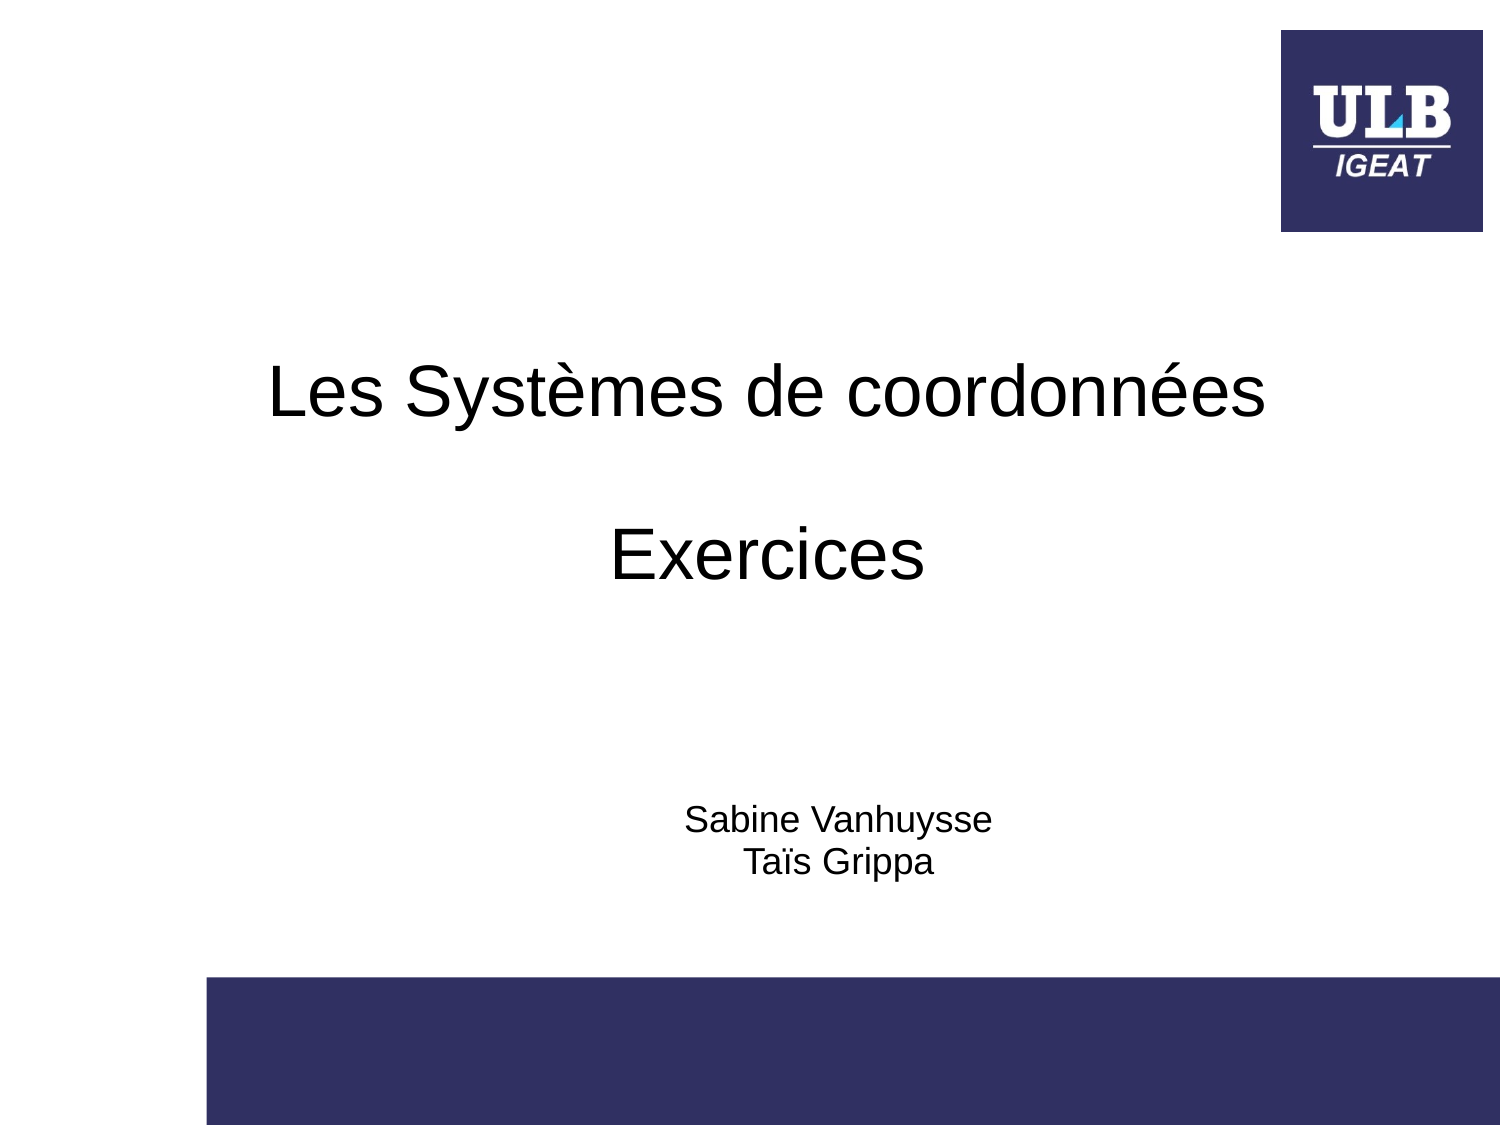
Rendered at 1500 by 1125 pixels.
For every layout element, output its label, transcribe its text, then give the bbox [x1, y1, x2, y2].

picture [1281, 30, 1483, 232]
text_box Les Systèmes de coordonnées Exercices [118, 343, 1418, 603]
text_box Sabine Vanhuysse Taïs Grippa [212, 791, 1465, 957]
